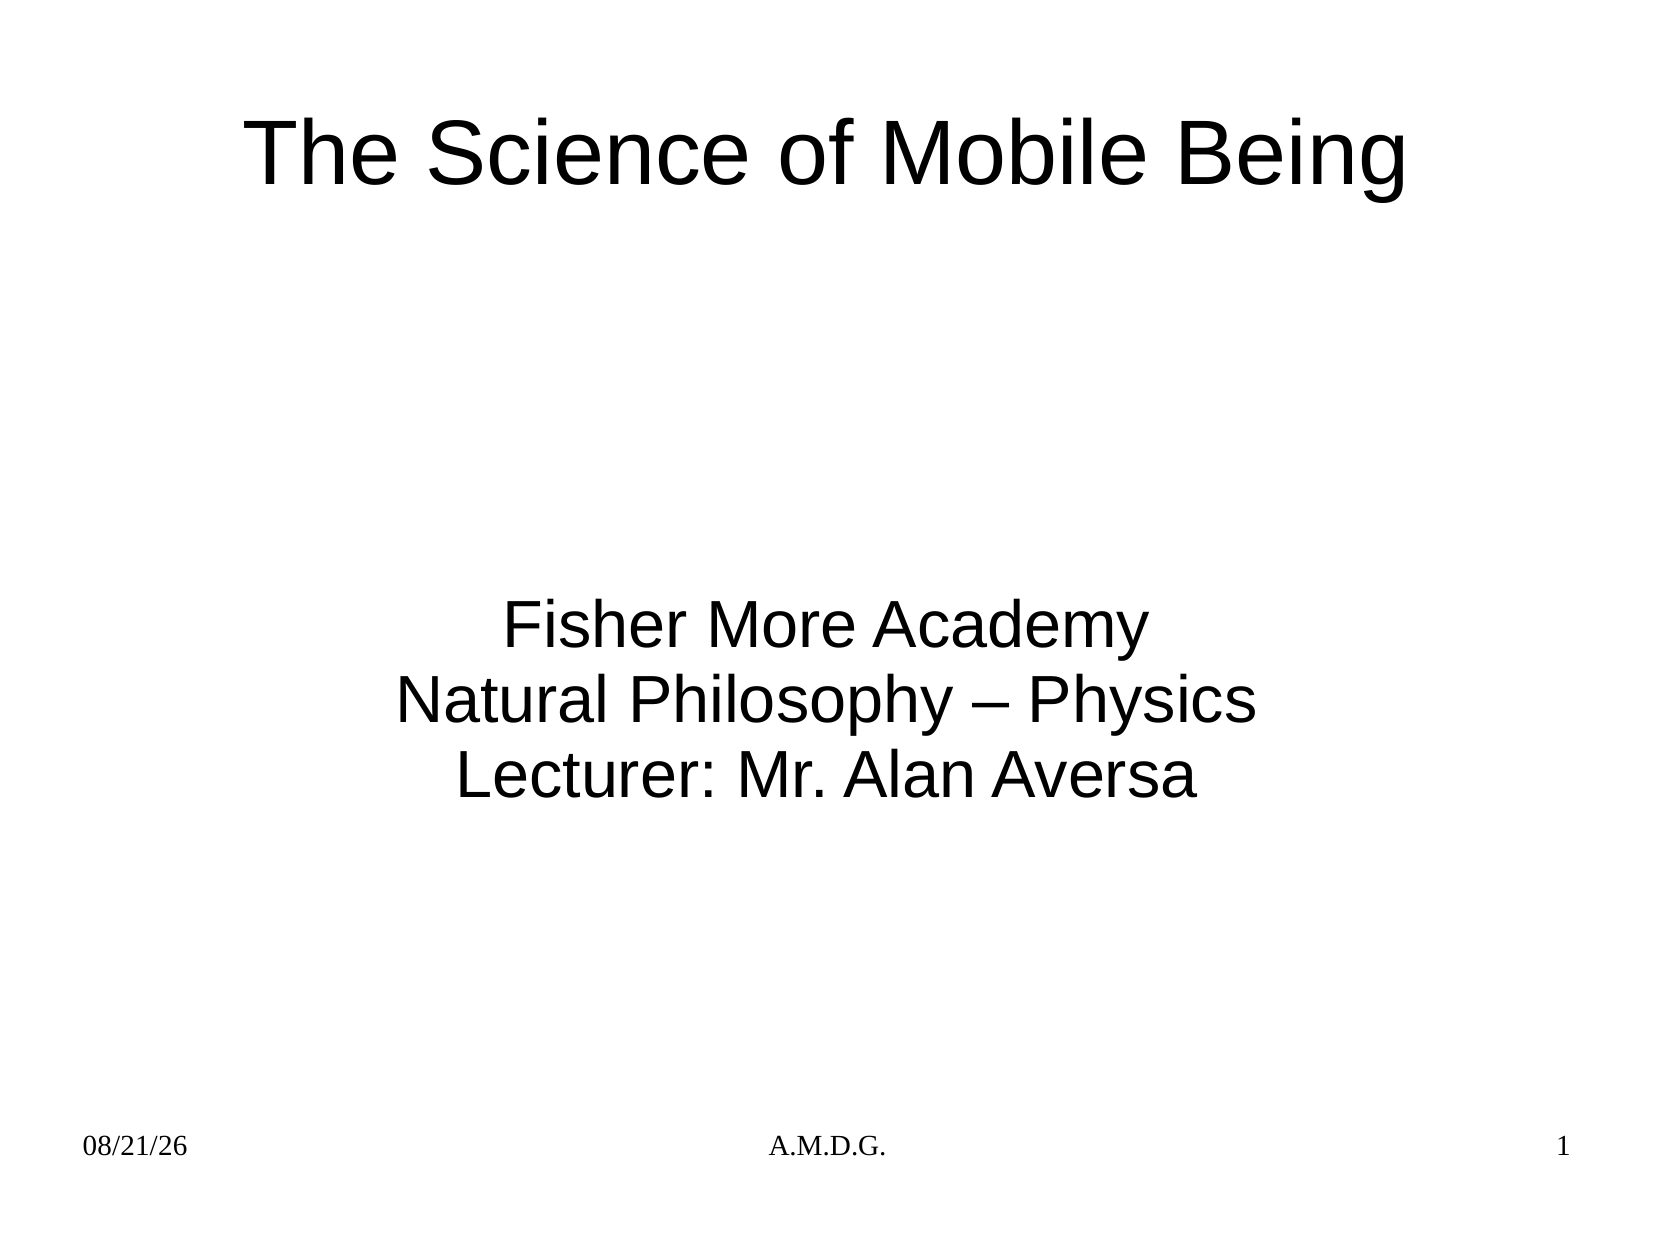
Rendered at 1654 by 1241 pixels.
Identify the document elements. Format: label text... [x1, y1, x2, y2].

title The Science of Mobile Being [82, 49, 1571, 257]
subtitle Fisher More Academy Natural Philosophy – Physics Lecturer: Mr. Alan Aversa [82, 290, 1571, 1109]
